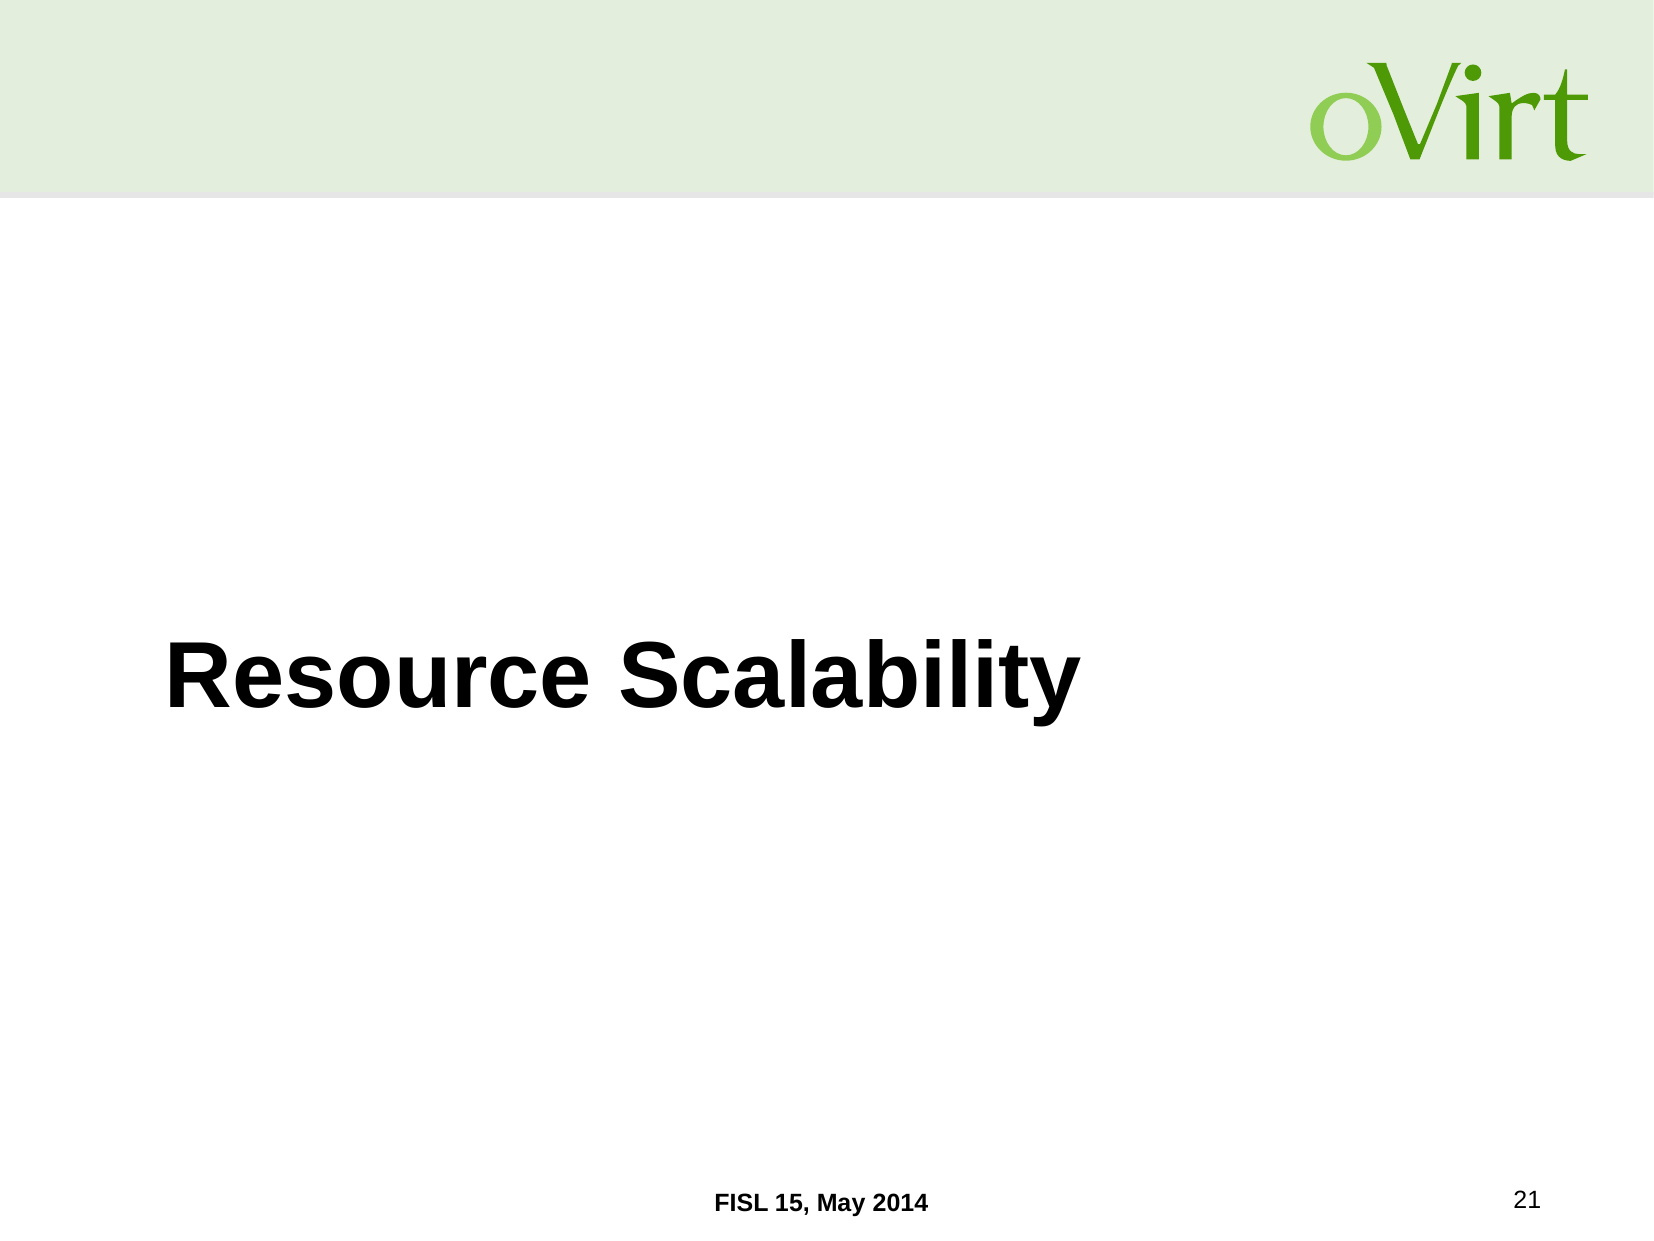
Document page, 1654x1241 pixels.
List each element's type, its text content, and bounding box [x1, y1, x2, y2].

text_box Resource Scalability [150, 615, 1654, 750]
